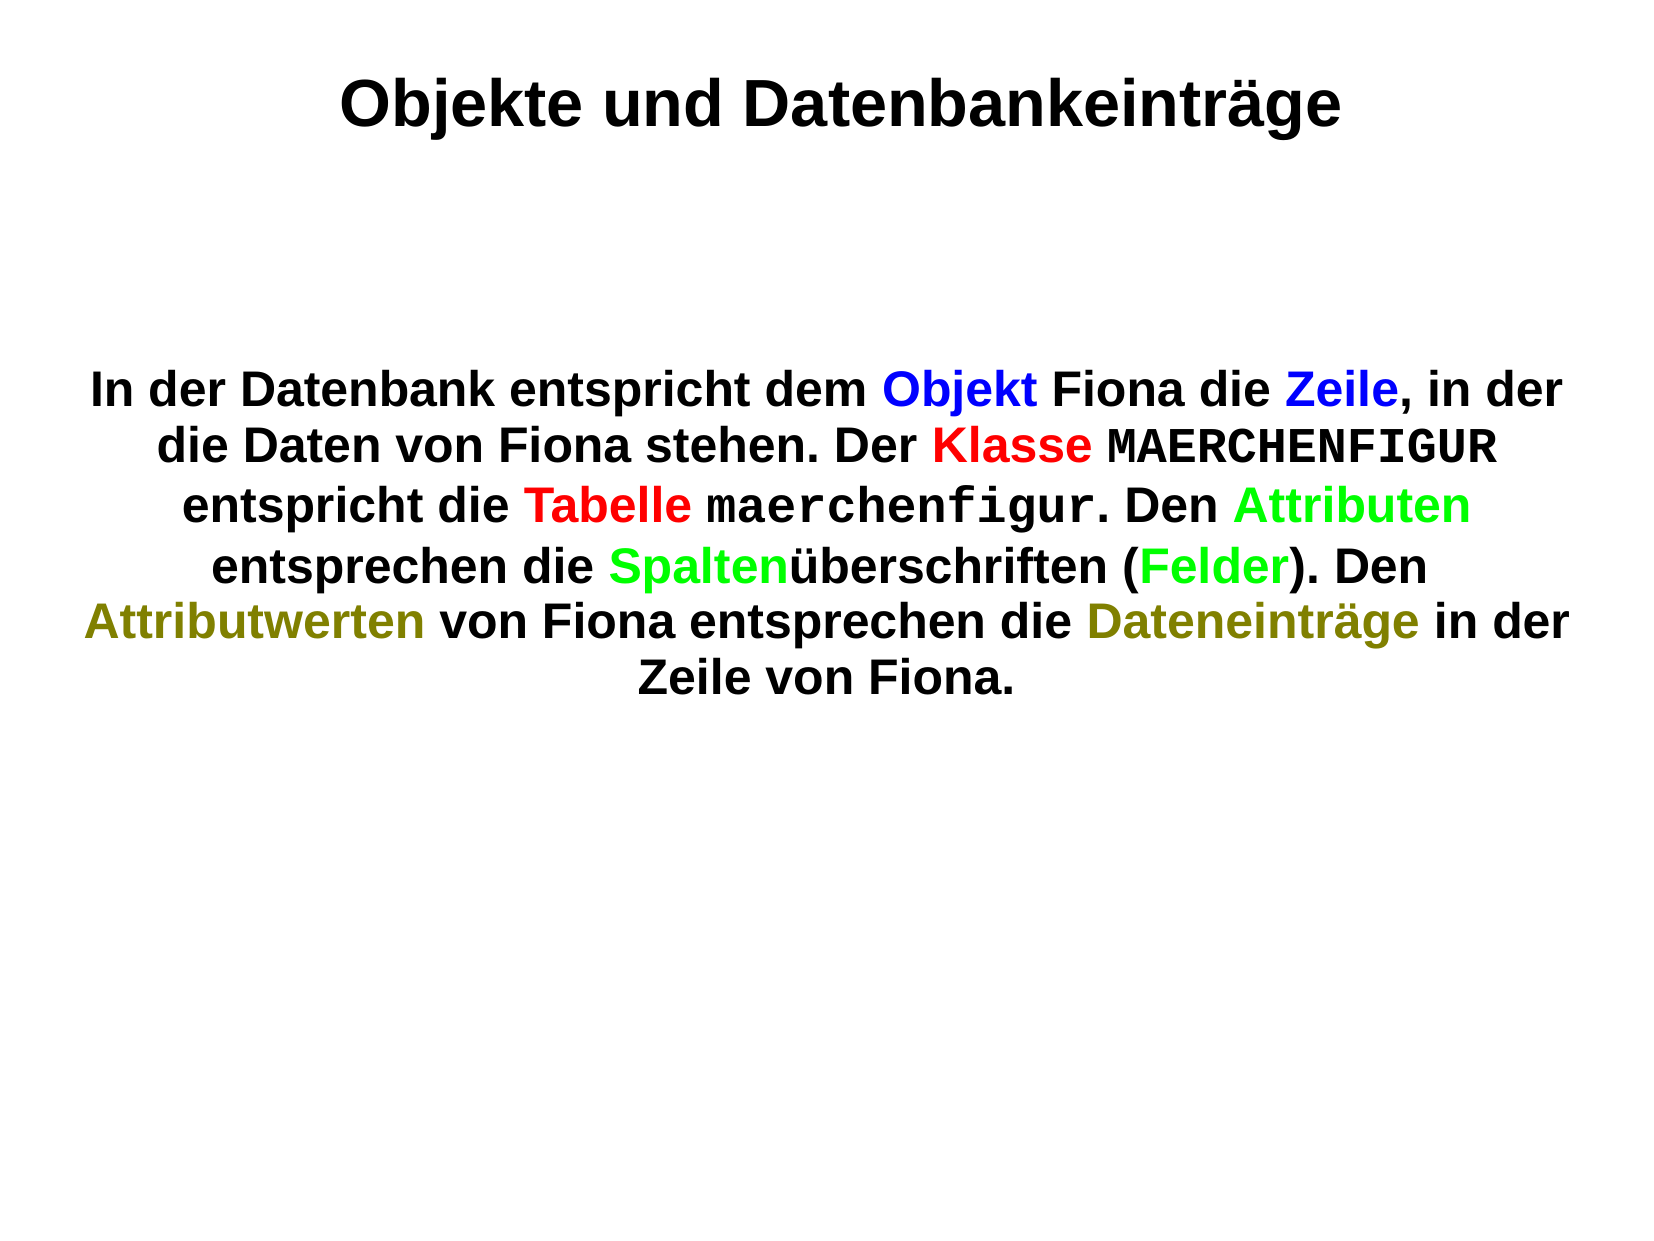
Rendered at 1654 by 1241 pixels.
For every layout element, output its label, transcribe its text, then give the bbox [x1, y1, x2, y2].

text_box Objekte und Datenbankeinträge [59, 59, 1625, 149]
text_box In der Datenbank entspricht dem Objekt Fiona die Zeile, in der die Daten von Fiona stehen. Der Klasse MAERCHENFIGUR entspricht die Tabelle maerchenfigur. Den Attributen entsprechen die Spaltenüberschriften (Felder). Den Attributwerten von Fiona entsprechen die Dateneinträge in der Zeile von Fiona. [59, 354, 1595, 720]
